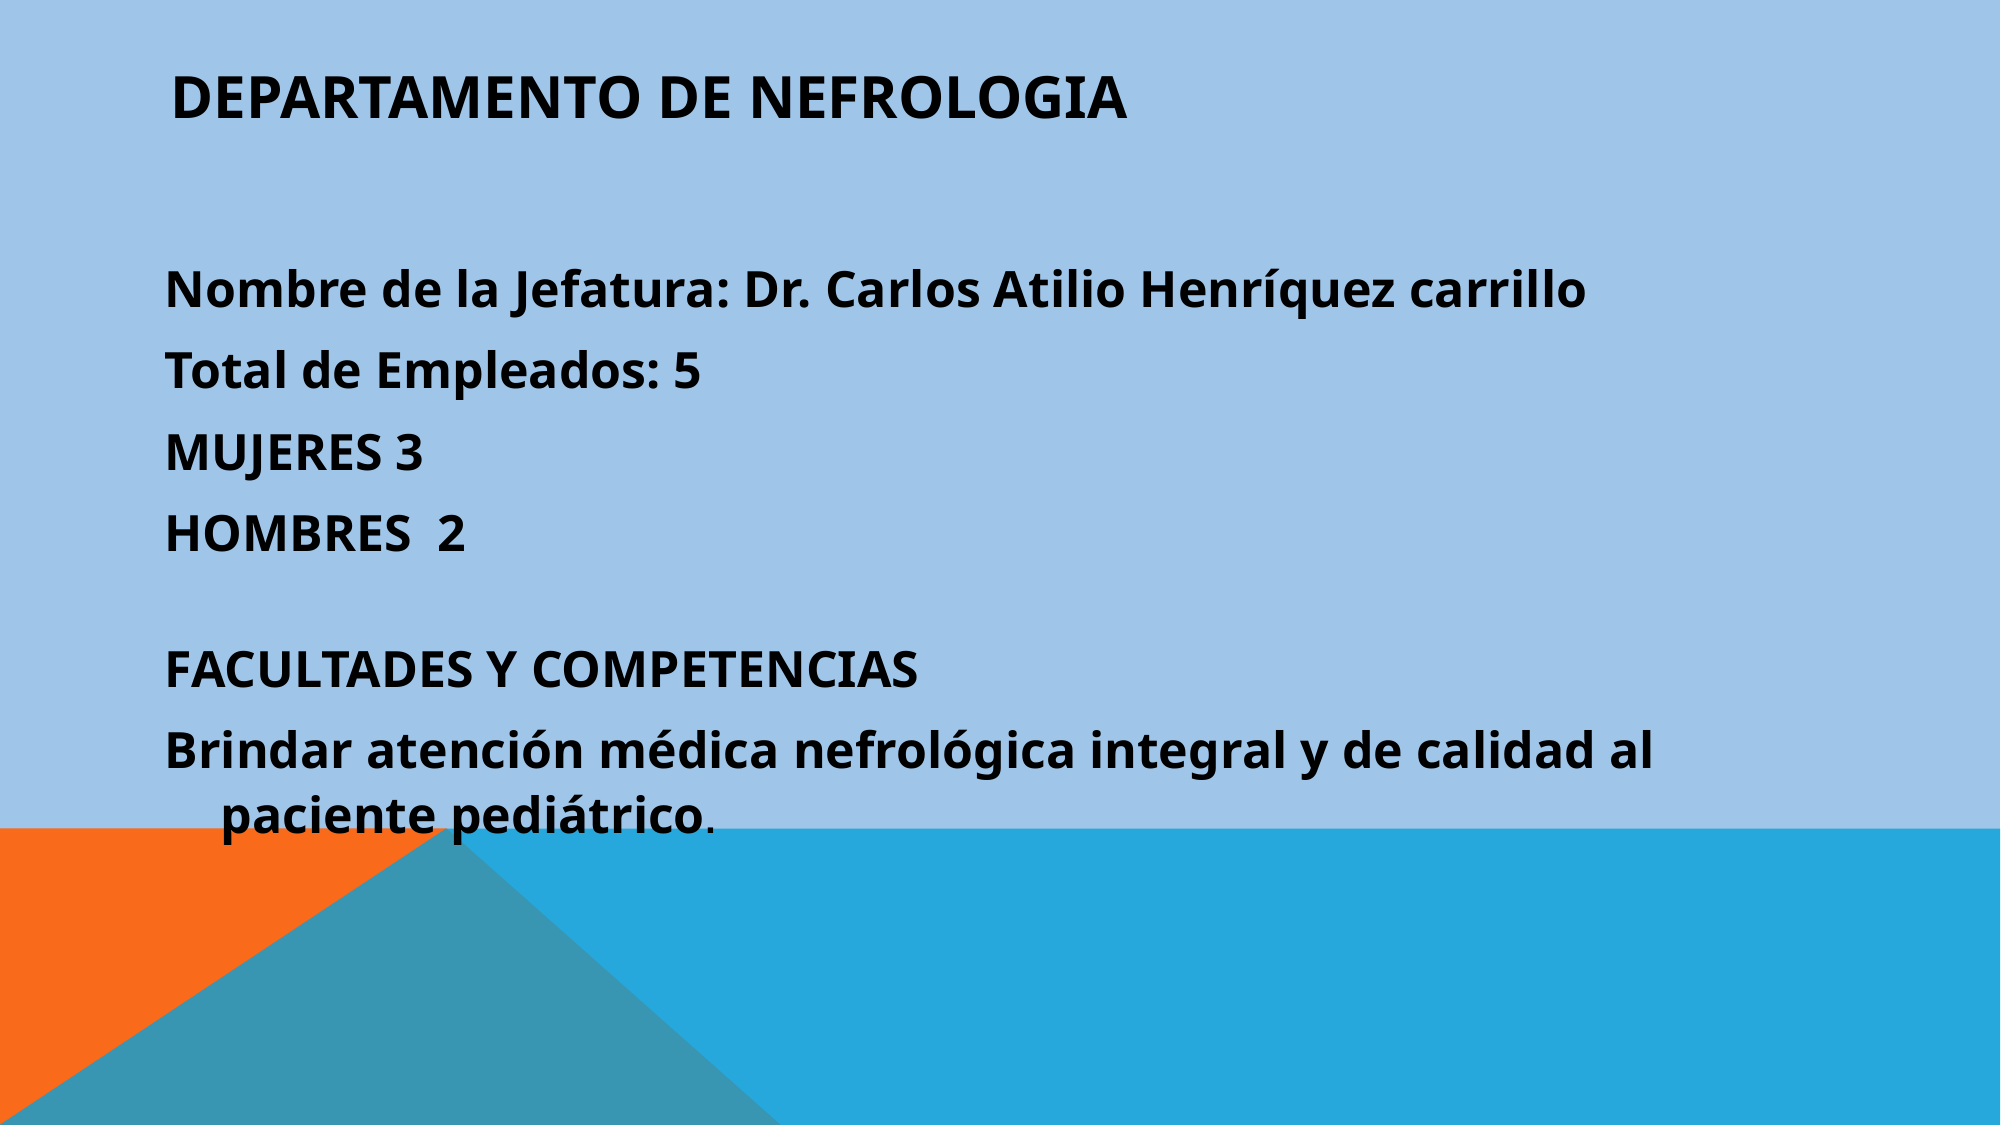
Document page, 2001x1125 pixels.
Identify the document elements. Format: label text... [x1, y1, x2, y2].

text_box DEPARTAMENTO DE NEFROLOGIA [156, 53, 1857, 223]
text_box Nombre de la Jefatura: Dr. Carlos Atilio Henríquez carrillo Total de Empleados: 5 MUJERES 3 HOMBRES 2 FACULTADES Y COMPETENCIAS Brindar atención médica nefrológica integral y de calidad al paciente pediátrico. [149, 244, 1850, 956]
